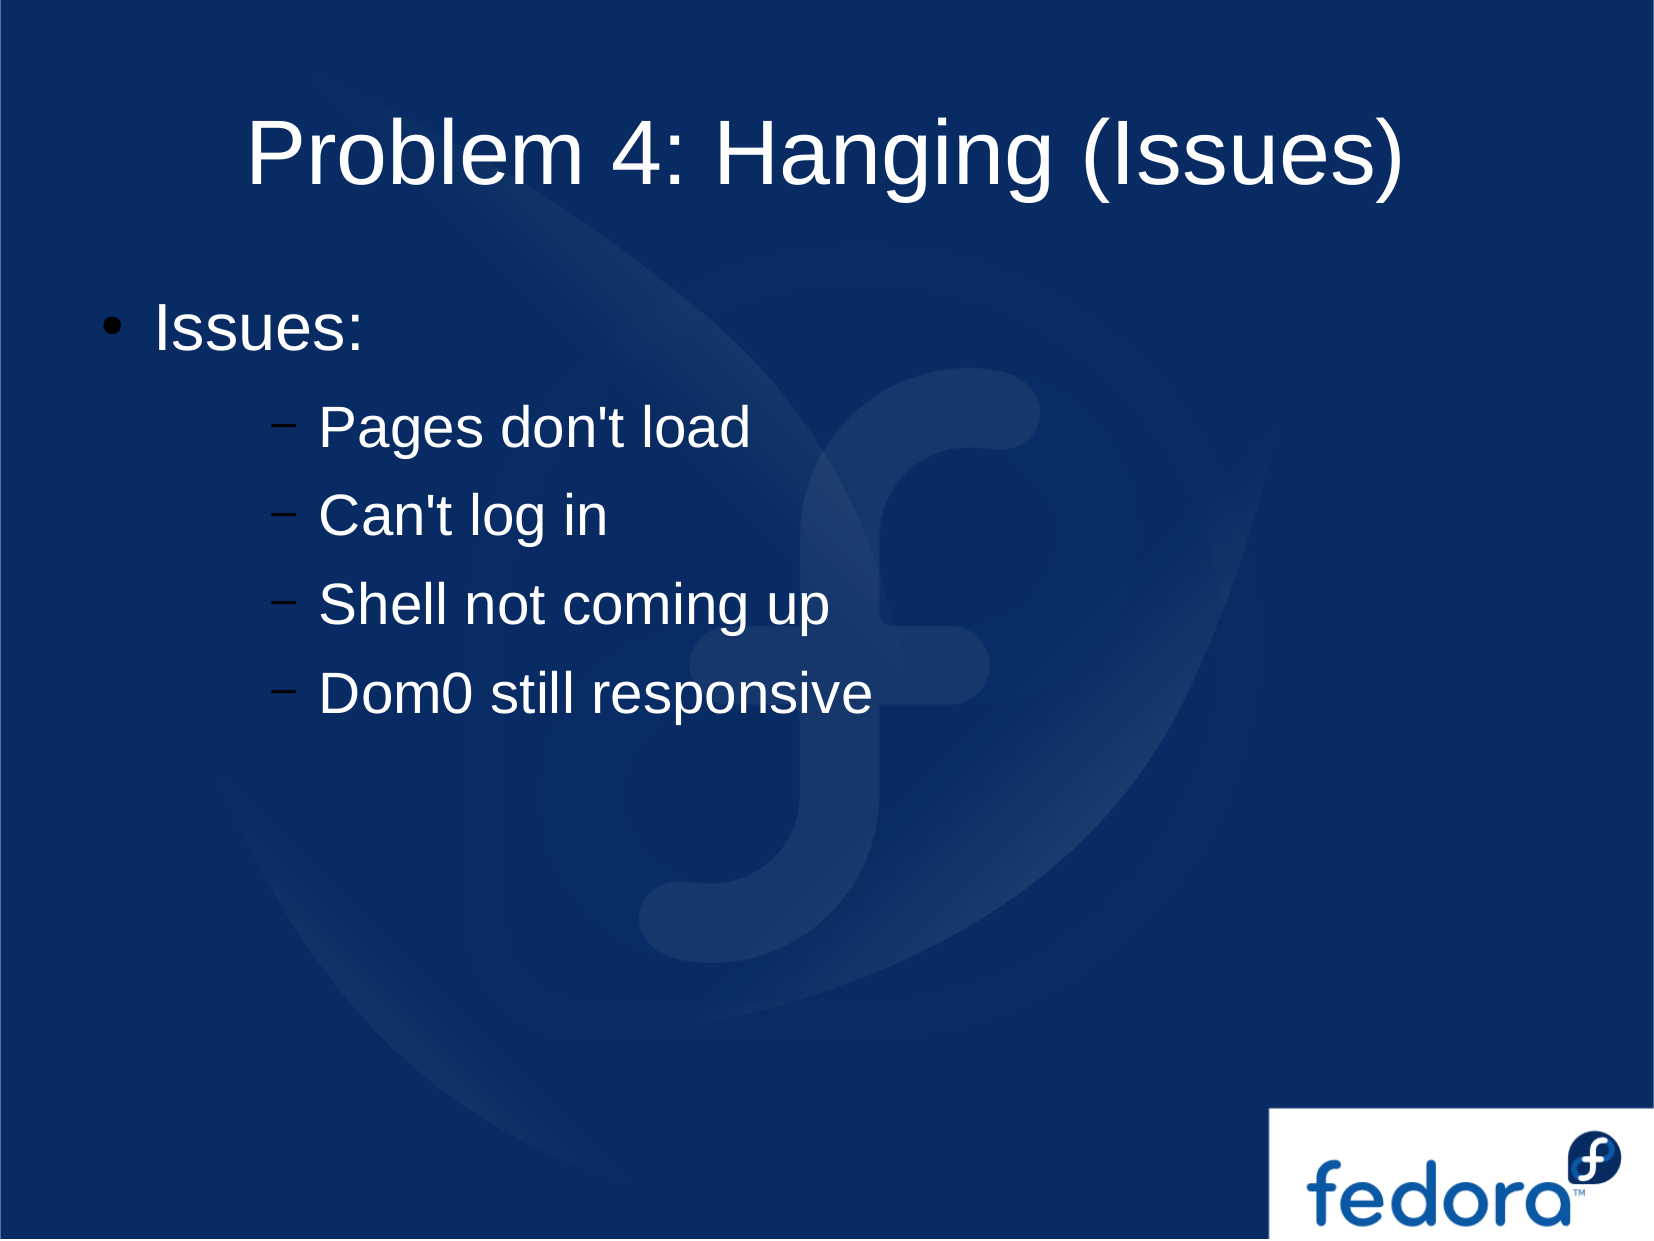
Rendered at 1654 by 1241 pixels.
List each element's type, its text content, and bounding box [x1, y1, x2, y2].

list Issues: Pages don't load Can't log in Shell not coming up Dom0 still responsive [82, 290, 1571, 1094]
picture [0, 0, 1654, 1239]
title Problem 4: Hanging (Issues) [82, 56, 1571, 250]
